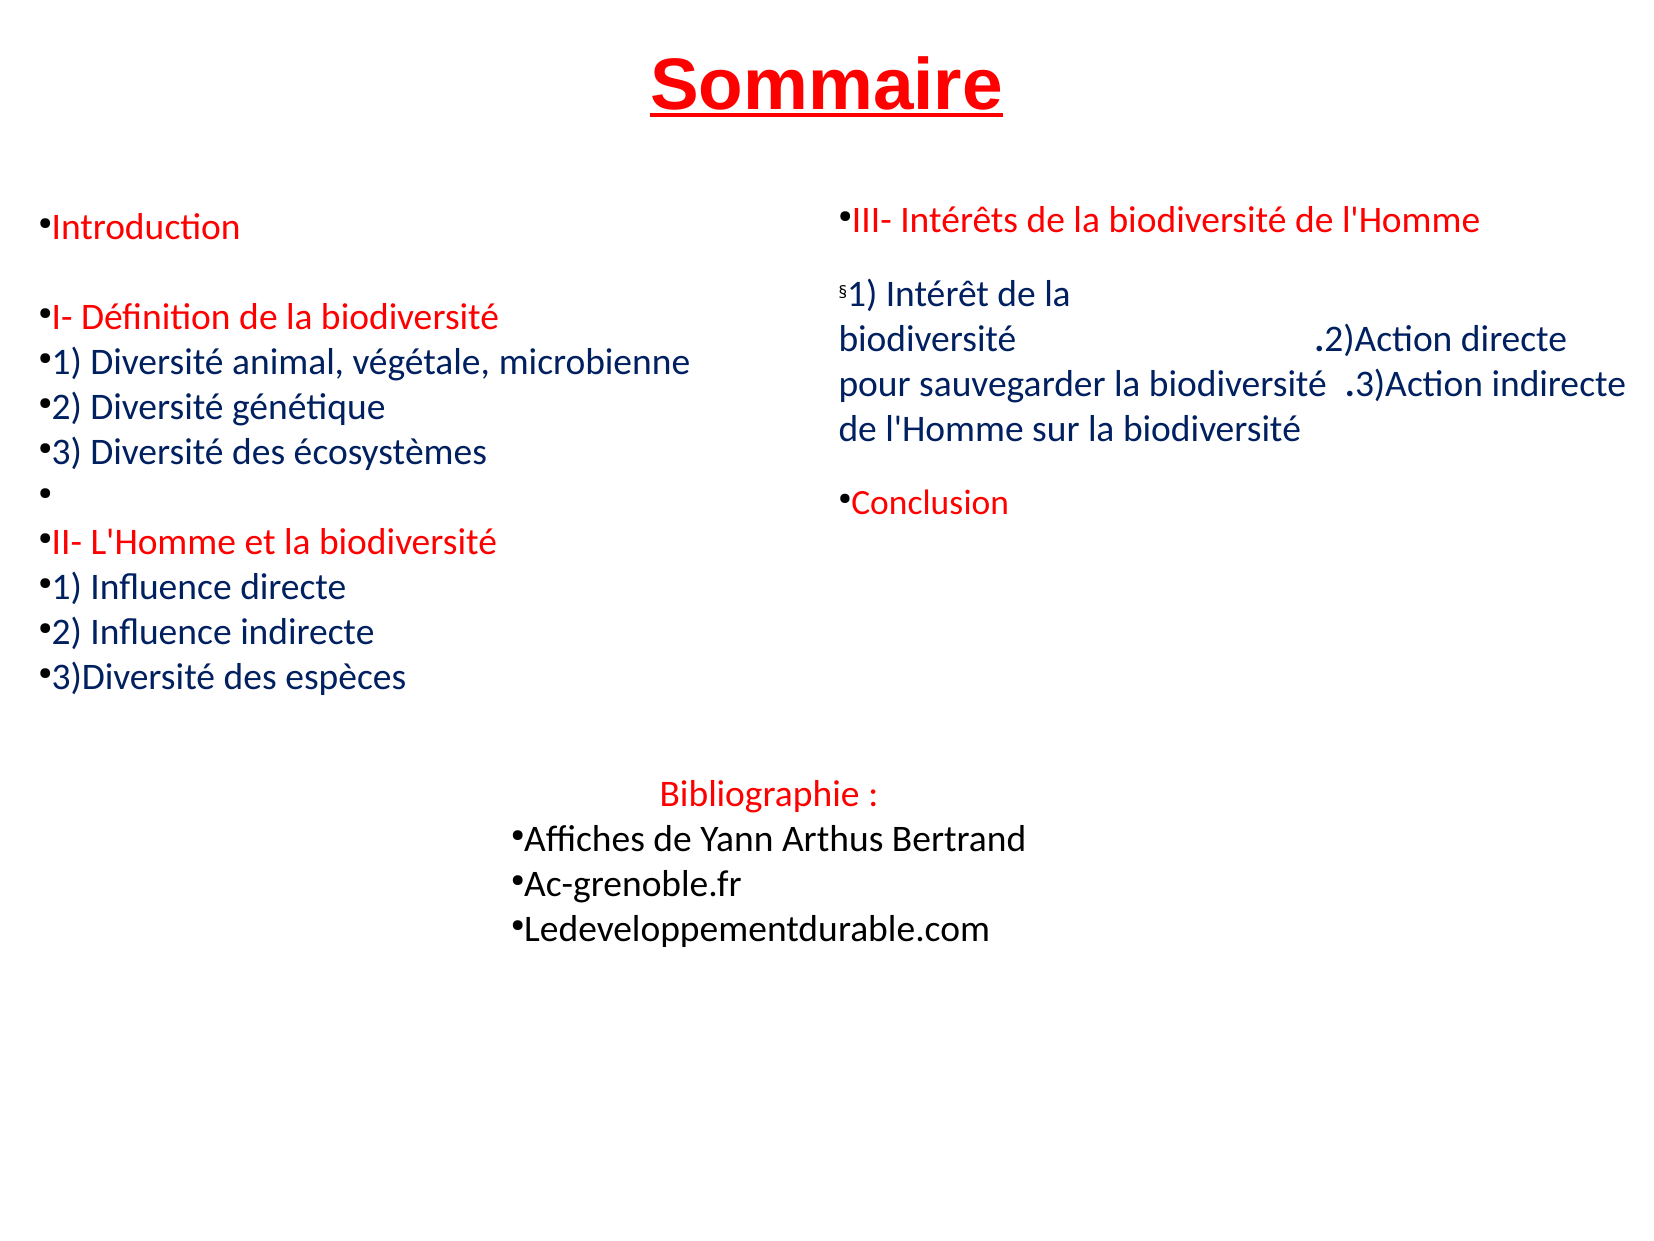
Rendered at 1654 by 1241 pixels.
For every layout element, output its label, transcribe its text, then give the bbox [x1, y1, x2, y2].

list III- Intérêts de la biodiversité de l'Homme 1) Intérêt de la biodiversité .2)Action directe pour sauvegarder la biodiversité .3)Action indirecte de l'Homme sur la biodiversité Conclusion [838, 194, 1631, 786]
title Sommaire [82, 0, 1571, 184]
text_box Bibliographie : Affiches de Yann Arthus Bertrand Ac-grenoble.fr Ledeveloppementdurable.com [496, 761, 1205, 1005]
text_box Introduction I- Définition de la biodiversité 1) Diversité animal, végétale, microbienne 2) Diversité génétique 3) Diversité des écosystèmes II- L'Homme et la biodiversité 1) Influence directe 2) Influence indirecte 3)Diversité des espèces [23, 194, 745, 756]
